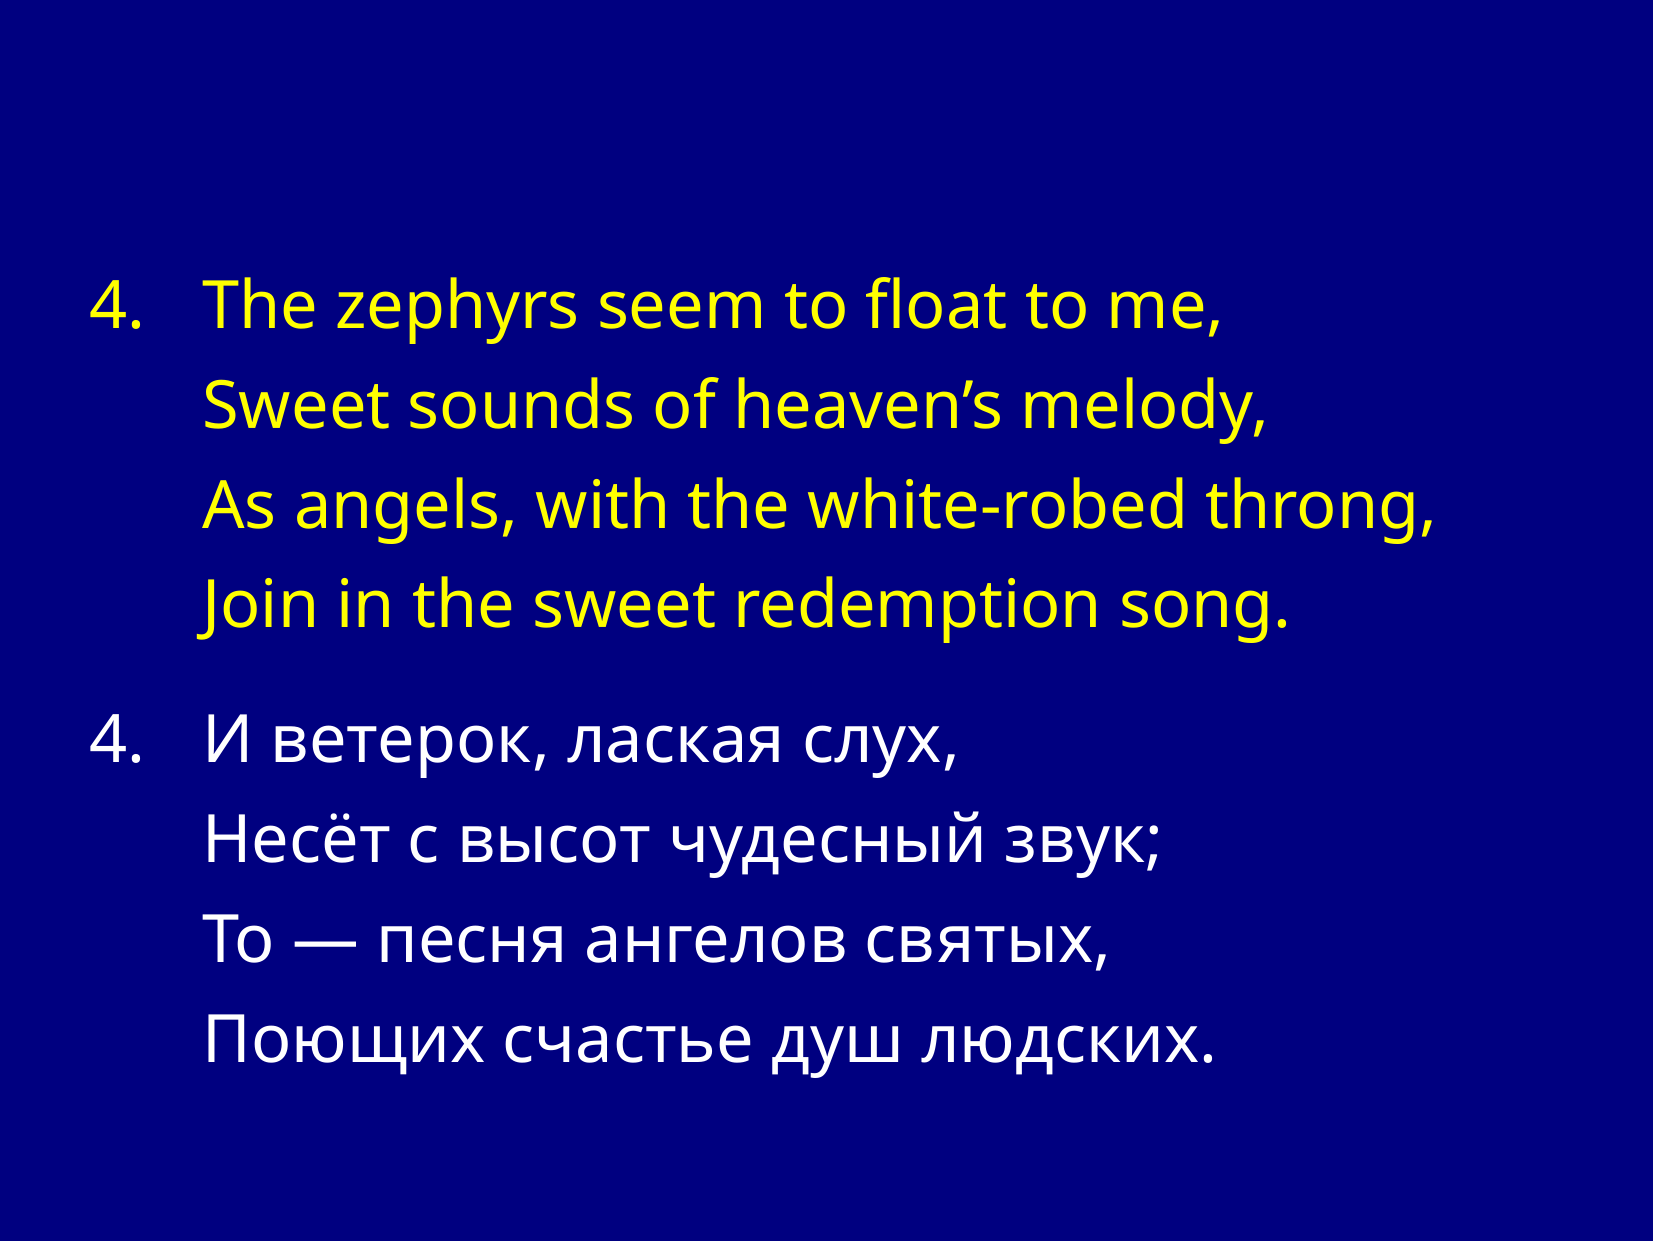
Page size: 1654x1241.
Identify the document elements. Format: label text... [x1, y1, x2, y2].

text_box 4. И ветерок, лаская слух, Несёт с высот чудесный звук; То — песня ангелов святых, Поющих счастье душ людских. [75, 675, 1576, 1163]
text_box 4. The zephyrs seem to float to me, Sweet sounds of heaven’s melody, As angels, with the white-robed throng, Join in the sweet redemption song. [75, 150, 1576, 638]
